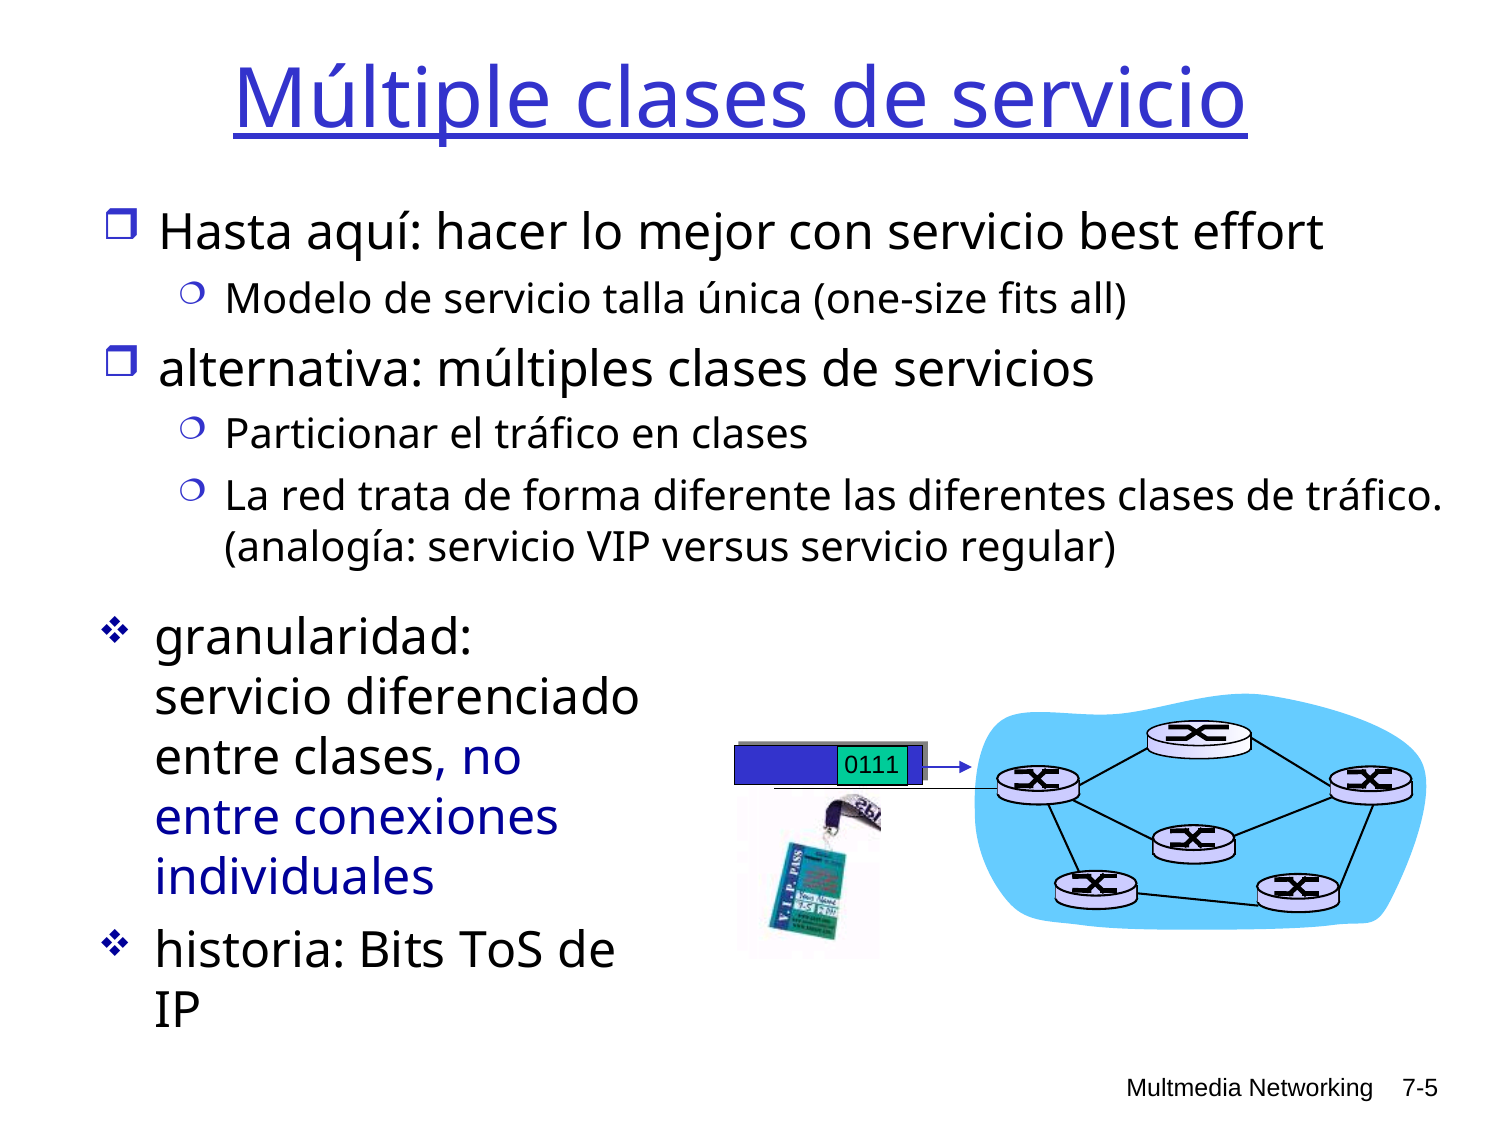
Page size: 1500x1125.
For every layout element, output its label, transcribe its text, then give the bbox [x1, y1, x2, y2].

picture [737, 786, 881, 959]
list Hasta aquí: hacer lo mejor con servicio best effort Modelo de servicio talla única (one-size fits all) alternativa: múltiples clases de servicios Particionar el tráfico en clases La red trata de forma diferente las diferentes clases de tráfico. (analogía: servicio VIP versus servicio regular) [87, 191, 1471, 757]
text_box granularidad: servicio diferenciado entre clases, no entre conexiones individuales historia: Bits ToS de IP [83, 597, 664, 1080]
text_box [916, 741, 928, 766]
text_box [734, 741, 829, 785]
text_box Multmedia Networking [913, 1064, 1342, 1125]
text_box [974, 693, 1427, 930]
text_box [916, 768, 928, 785]
text_box 0111 [829, 741, 916, 787]
title Múltiple clases de servicio [87, 0, 1363, 188]
text_box 7-<number> [1342, 1064, 1454, 1125]
